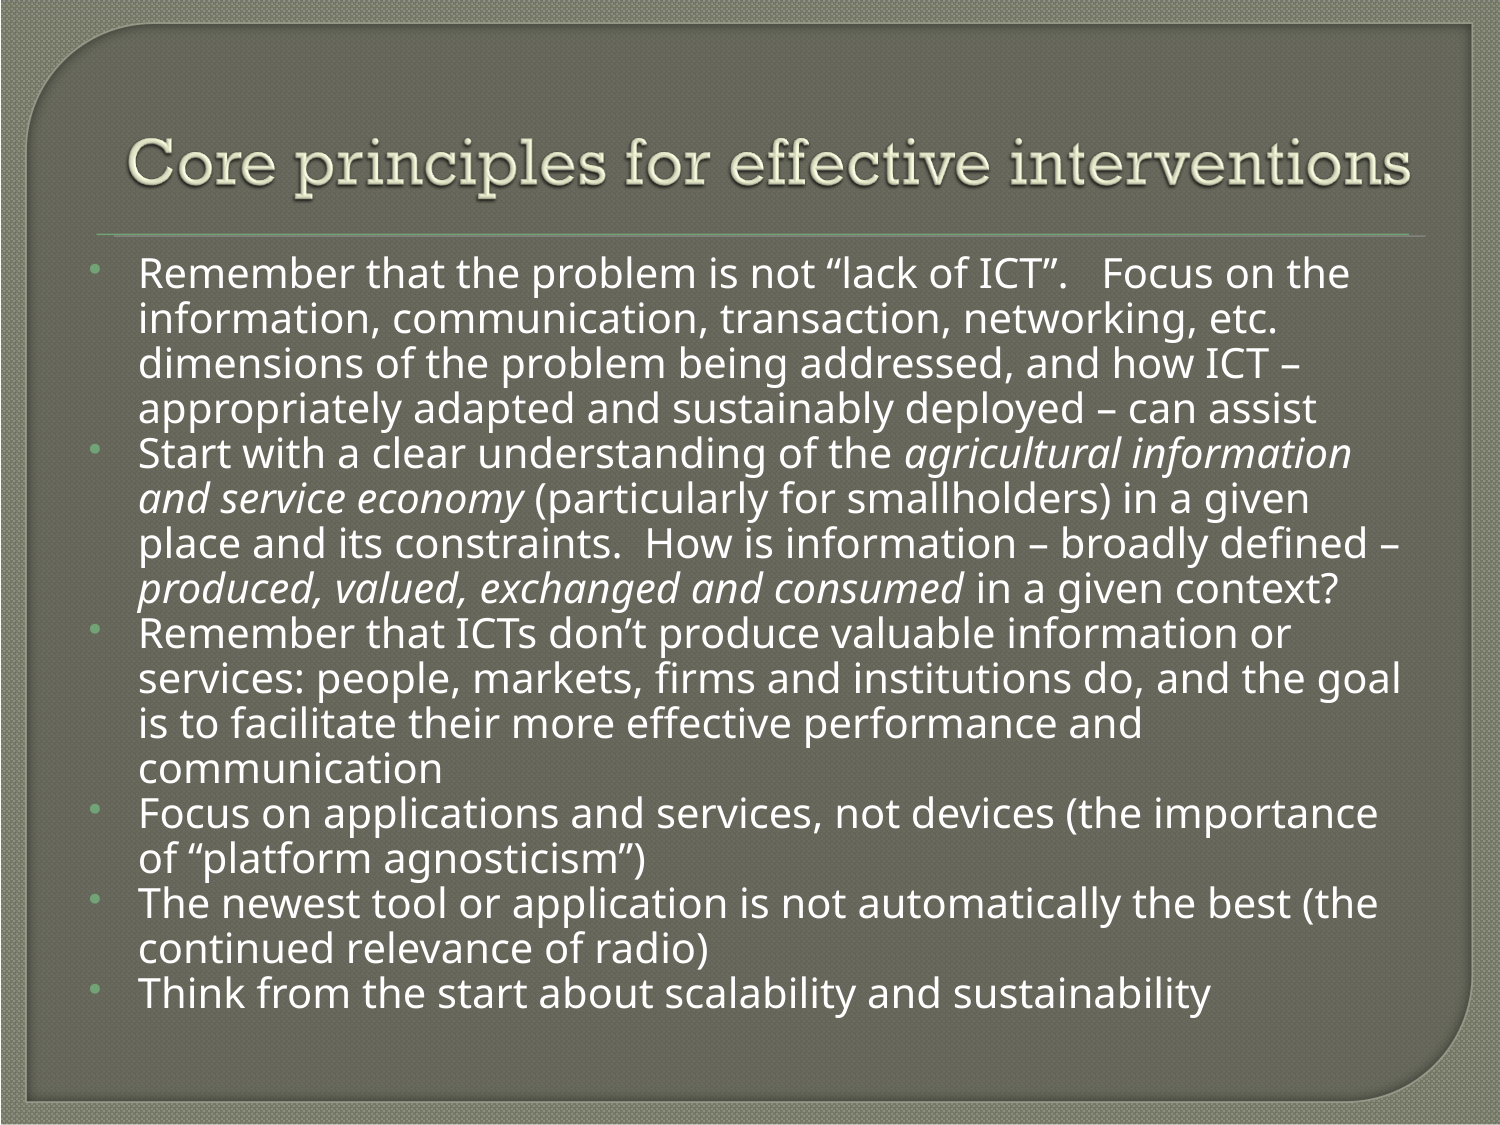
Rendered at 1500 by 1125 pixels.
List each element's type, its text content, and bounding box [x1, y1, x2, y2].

text_box [73, 40, 1427, 209]
picture [0, 0, 1500, 1125]
list Remember that the problem is not “lack of ICT”. Focus on the information, communication, transaction, networking, etc. dimensions of the problem being addressed, and how ICT – appropriately adapted and sustainably deployed – can assist Start with a clear understanding of the agricultural information and service economy (particularly for smallholders) in a given place and its constraints. How is information – broadly defined – produced, valued, exchanged and consumed in a given context? Remember that ICTs don’t produce valuable information or services: people, markets, firms and institutions do, and the goal is to facilitate their more effective performance and communication Focus on applications and services, not devices (the importance of “platform agnosticism”) The newest tool or application is not automatically the best (the continued relevance of radio) Think from the start about scalability and sustainability [75, 245, 1426, 1090]
